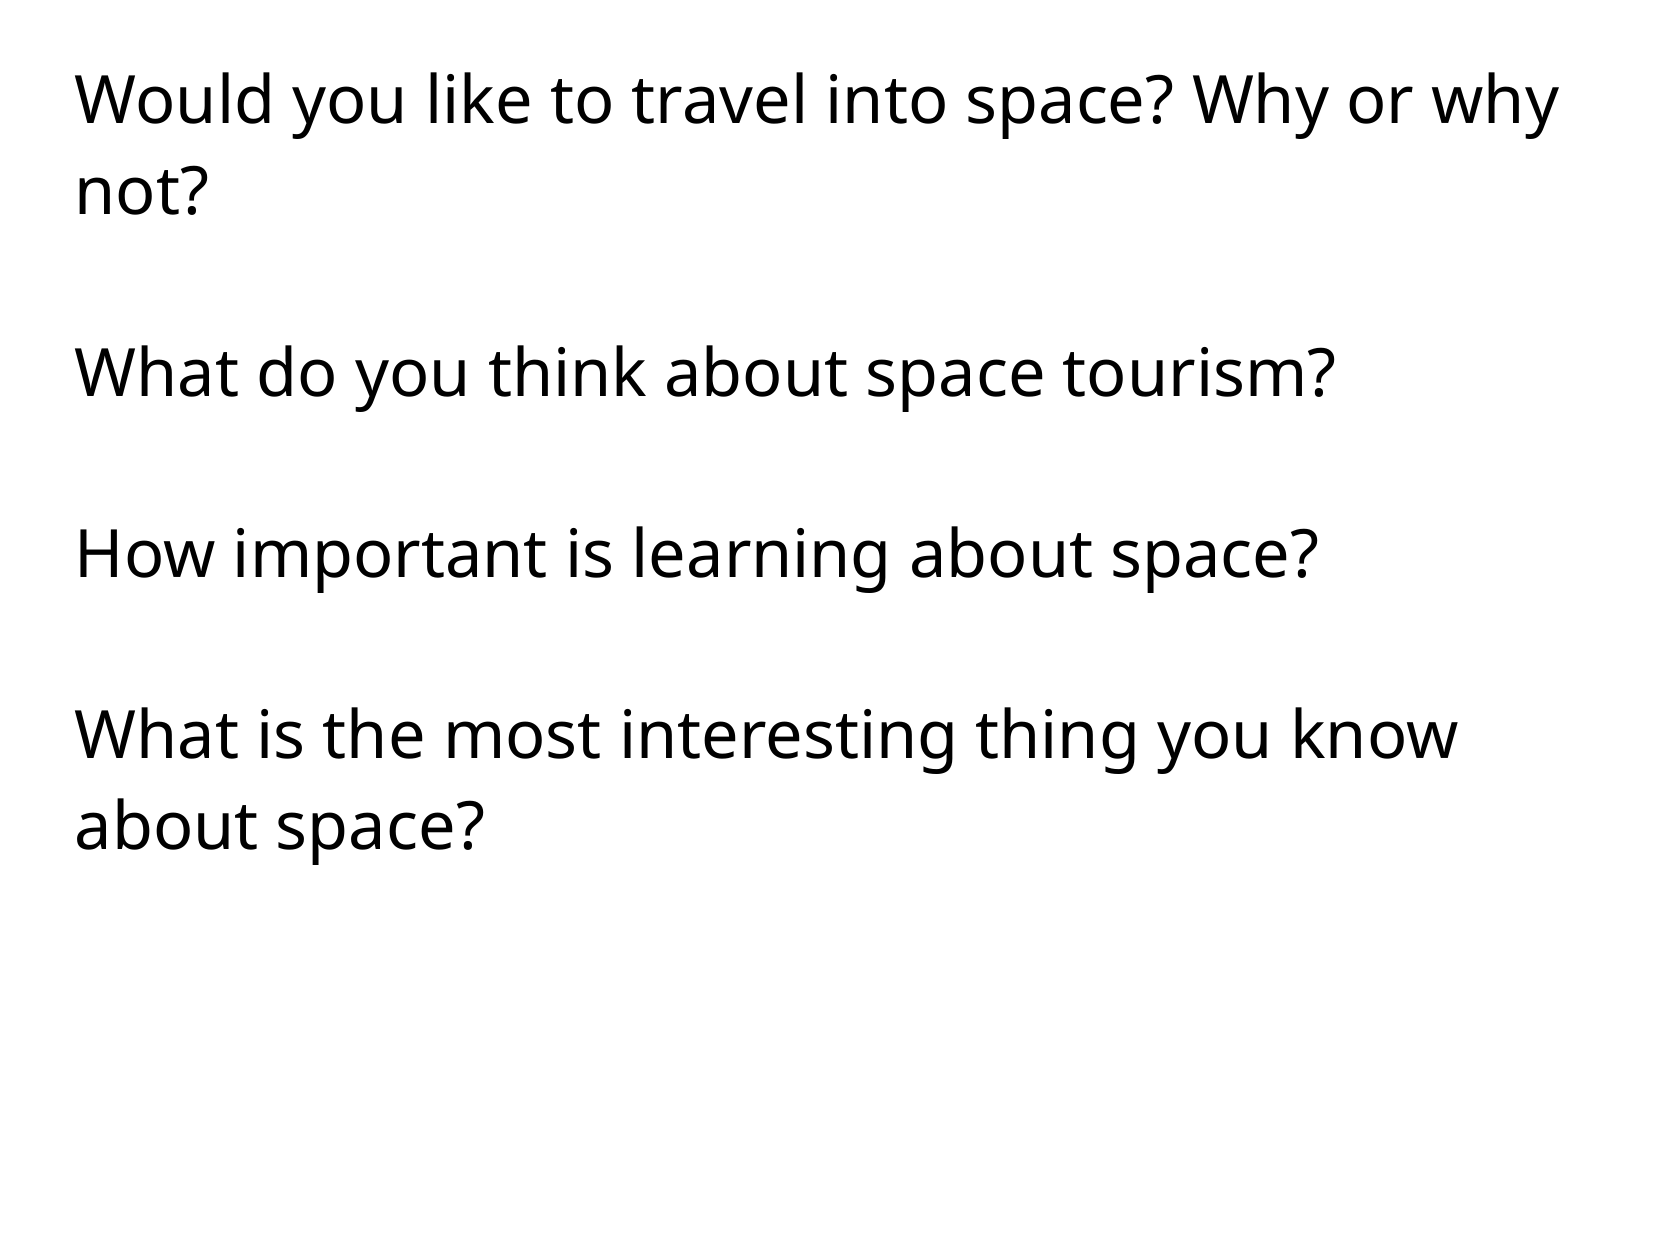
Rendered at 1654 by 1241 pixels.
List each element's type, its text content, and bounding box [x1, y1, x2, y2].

text_box Would you like to travel into space? Why or why not? What do you think about space tourism? How important is learning about space? What is the most interesting thing you know about space? [60, 45, 1621, 1171]
